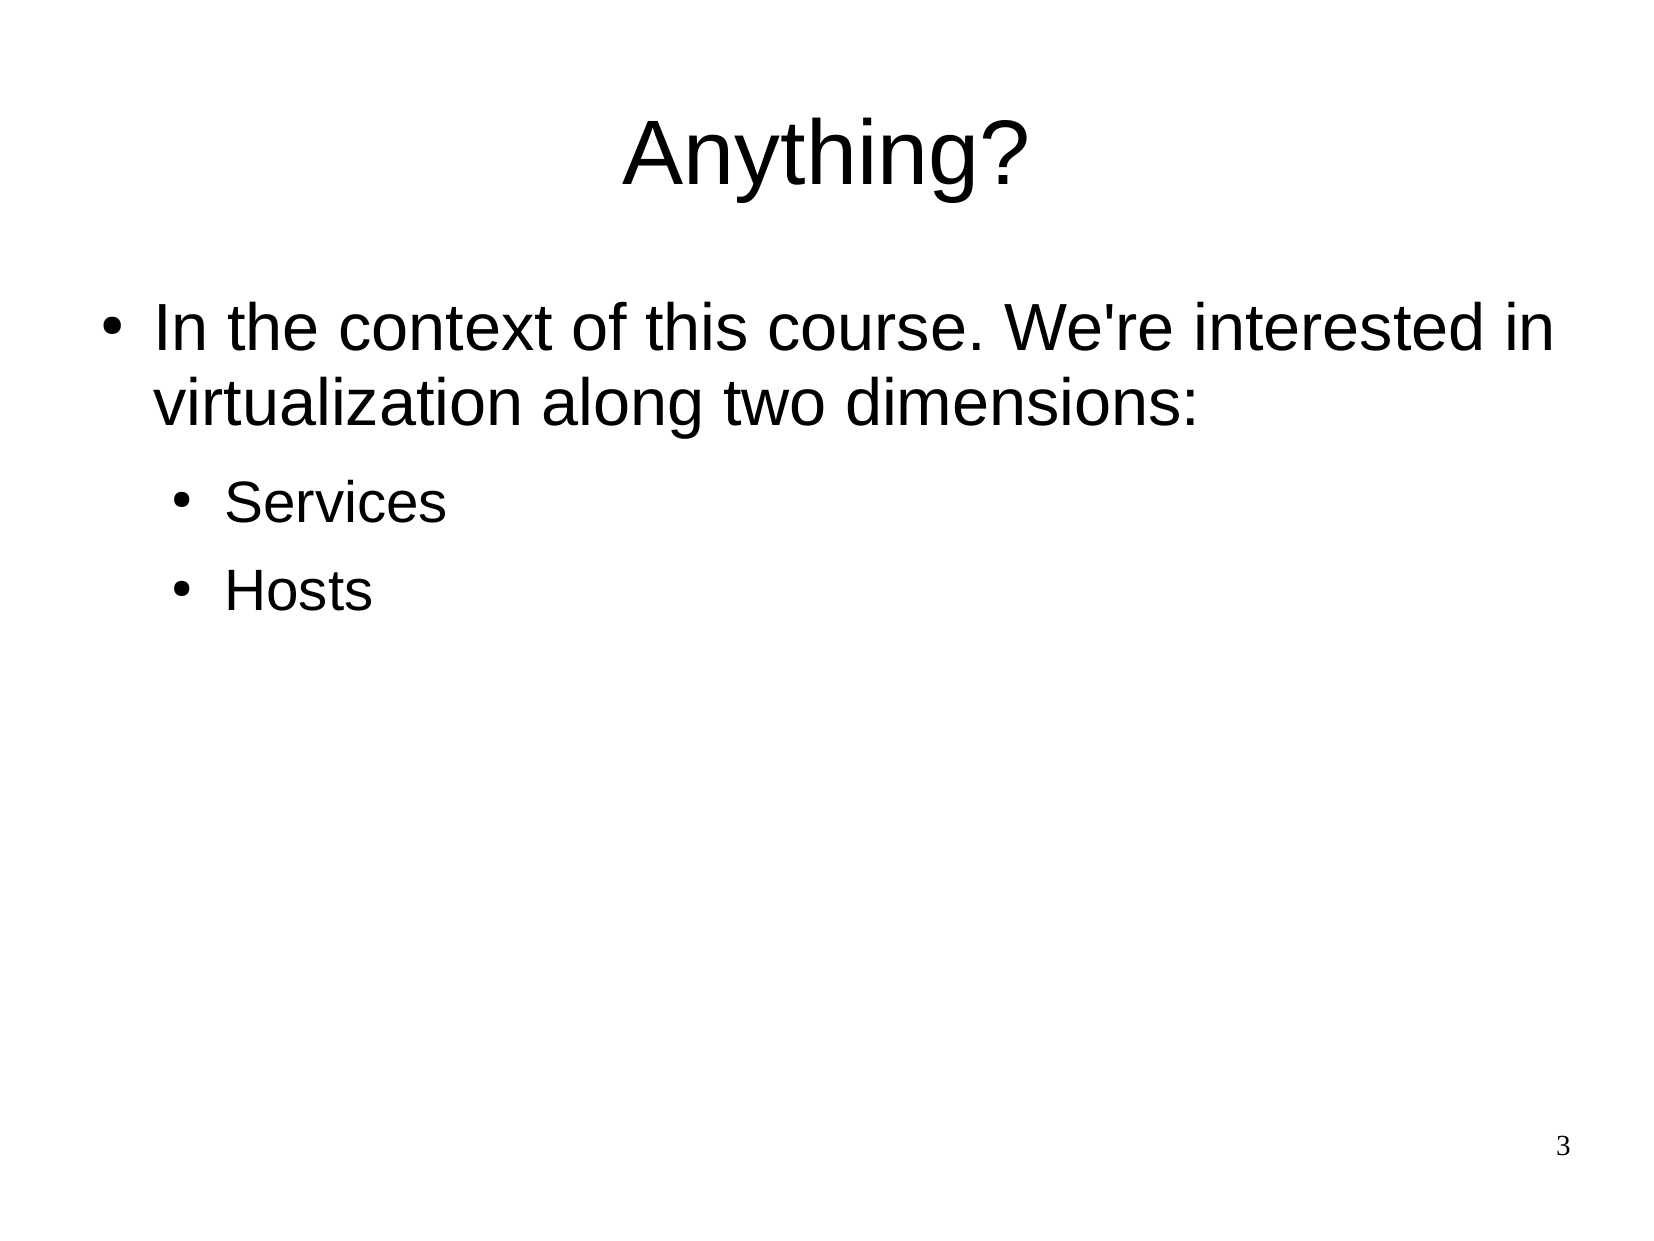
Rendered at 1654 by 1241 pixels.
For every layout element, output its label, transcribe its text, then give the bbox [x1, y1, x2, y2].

list In the context of this course. We're interested in virtualization along two dimensions: Services Hosts [82, 290, 1571, 1109]
title Anything? [82, 49, 1571, 257]
